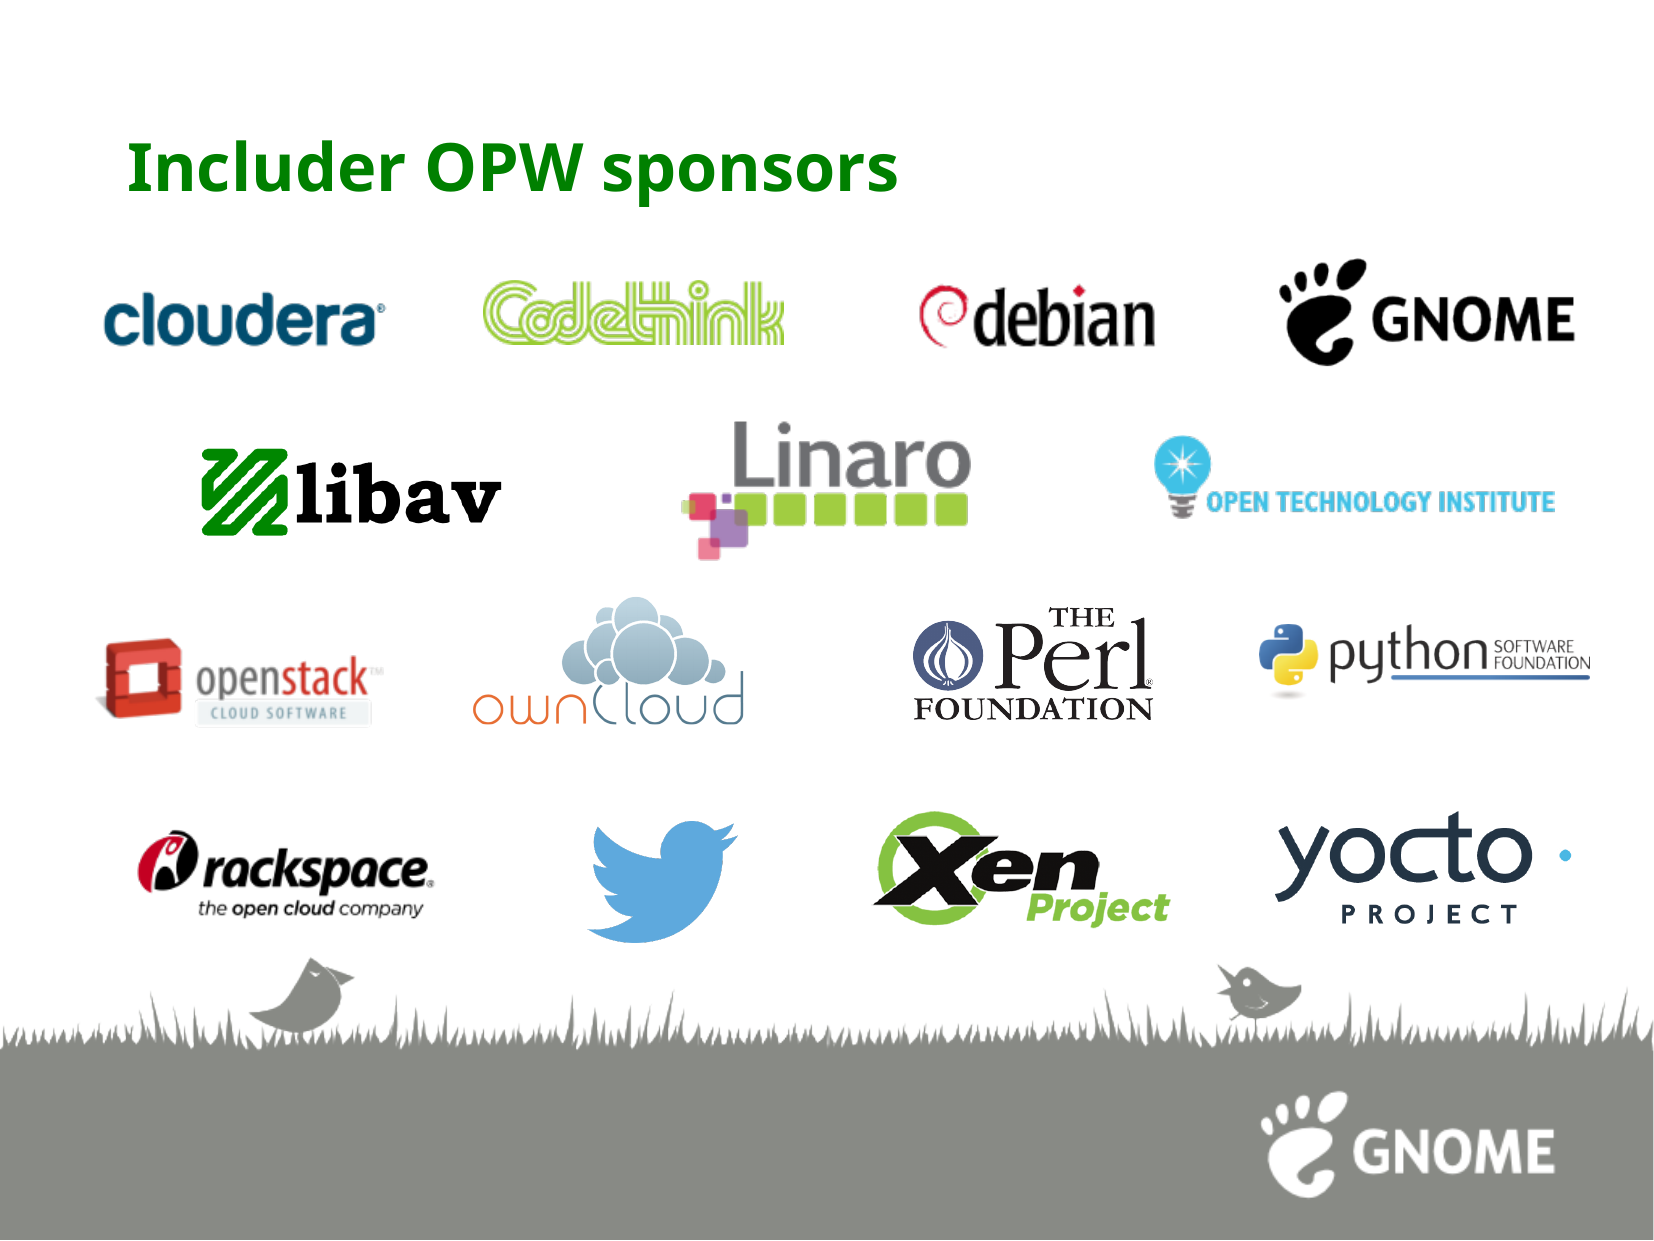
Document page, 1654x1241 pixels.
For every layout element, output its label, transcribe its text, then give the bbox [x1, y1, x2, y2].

text_box Includer OPW sponsors [112, 112, 1654, 226]
picture [0, 0, 1654, 1241]
